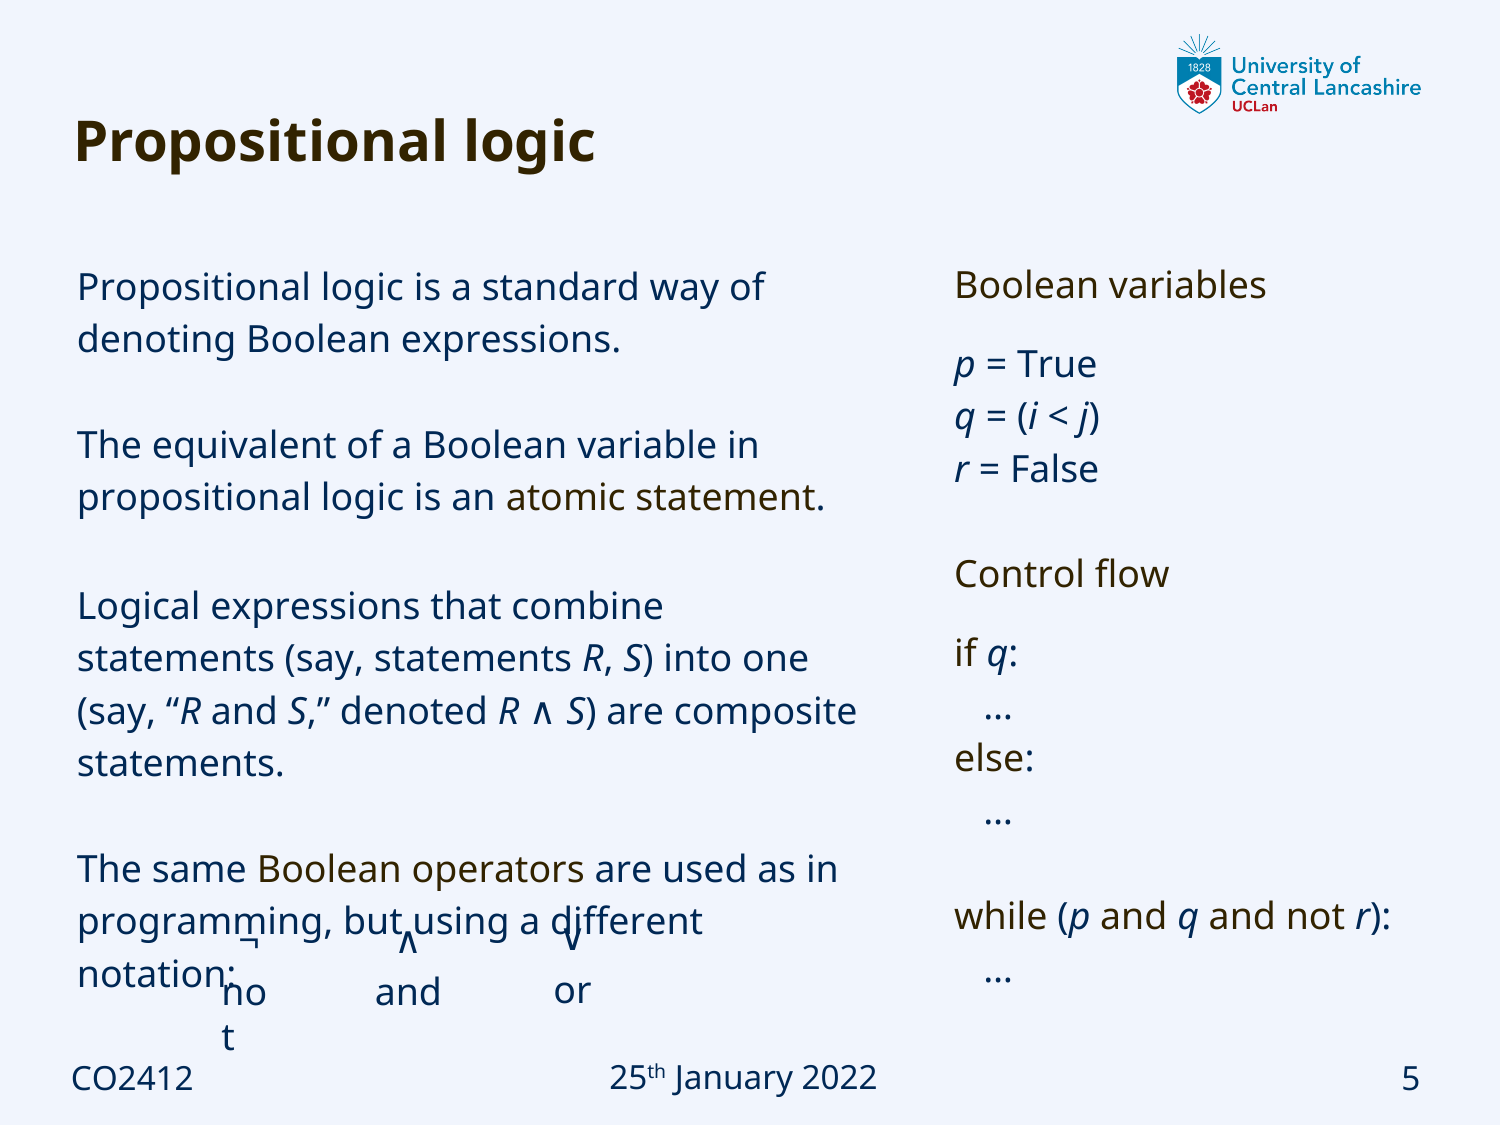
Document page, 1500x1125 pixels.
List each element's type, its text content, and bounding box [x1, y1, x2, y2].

text_box or [538, 958, 654, 1019]
text_box ∨ [544, 905, 602, 958]
text_box and [360, 960, 475, 1021]
text_box ¬ [223, 908, 279, 960]
text_box Logical expressions that combine statements (say, statements R, S) into one (say, “R and S,” denoted R ∧ S) are composite statements. The same Boolean operators are used as in programming, but using a different notation: [62, 566, 882, 973]
text_box not [206, 960, 294, 1021]
text_box ∧ [379, 908, 437, 960]
text_box Boolean variables p = True q = (i < j) r = False Control flow if q: … else: … while (p and q and not r): … [939, 245, 1436, 1051]
title Propositional logic [58, 54, 1500, 224]
picture [1177, 34, 1421, 54]
text_box Propositional logic is a standard way of denoting Boolean expressions. The equivalent of a Boolean variable in propositional logic is an atomic statement. [62, 247, 882, 533]
